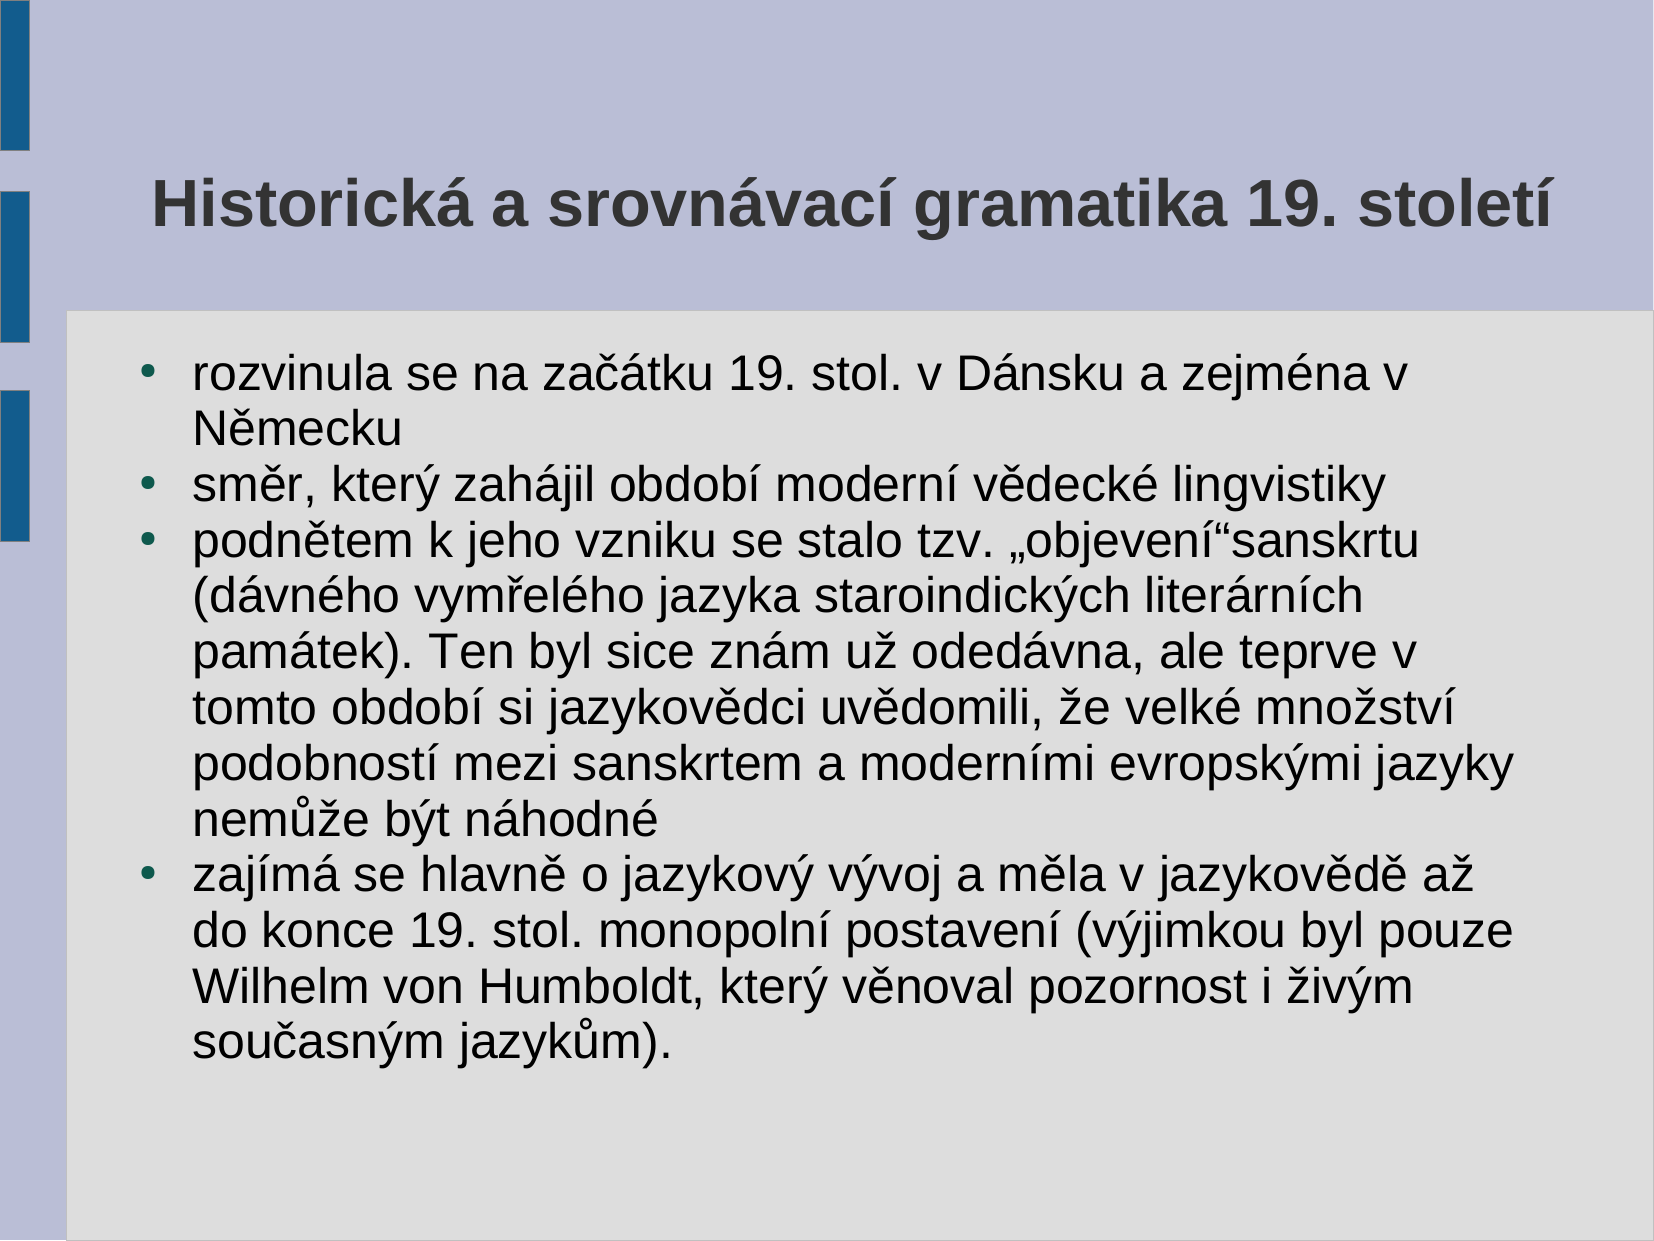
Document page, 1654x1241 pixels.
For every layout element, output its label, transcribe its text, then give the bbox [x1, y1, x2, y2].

list rozvinula se na začátku 19. stol. v Dánsku a zejména v Německu směr, který zahájil období moderní vědecké lingvistiky podnětem k jeho vzniku se stalo tzv. „objevení“sanskrtu (dávného vymřelého jazyka staroindických literárních památek). Ten byl sice znám už odedávna, ale teprve v tomto období si jazykovědci uvědomili, že velké množství podobností mezi sanskrtem a moderními evropskými jazyky nemůže být náhodné zajímá se hlavně o jazykový vývoj a měla v jazykovědě až do konce 19. stol. monopolní postavení (výjimkou byl pouze Wilhelm von Humboldt, který věnoval pozornost i živým současným jazykům). [121, 344, 1534, 1127]
title Historická a srovnávací gramatika 19. století [146, 99, 1560, 308]
